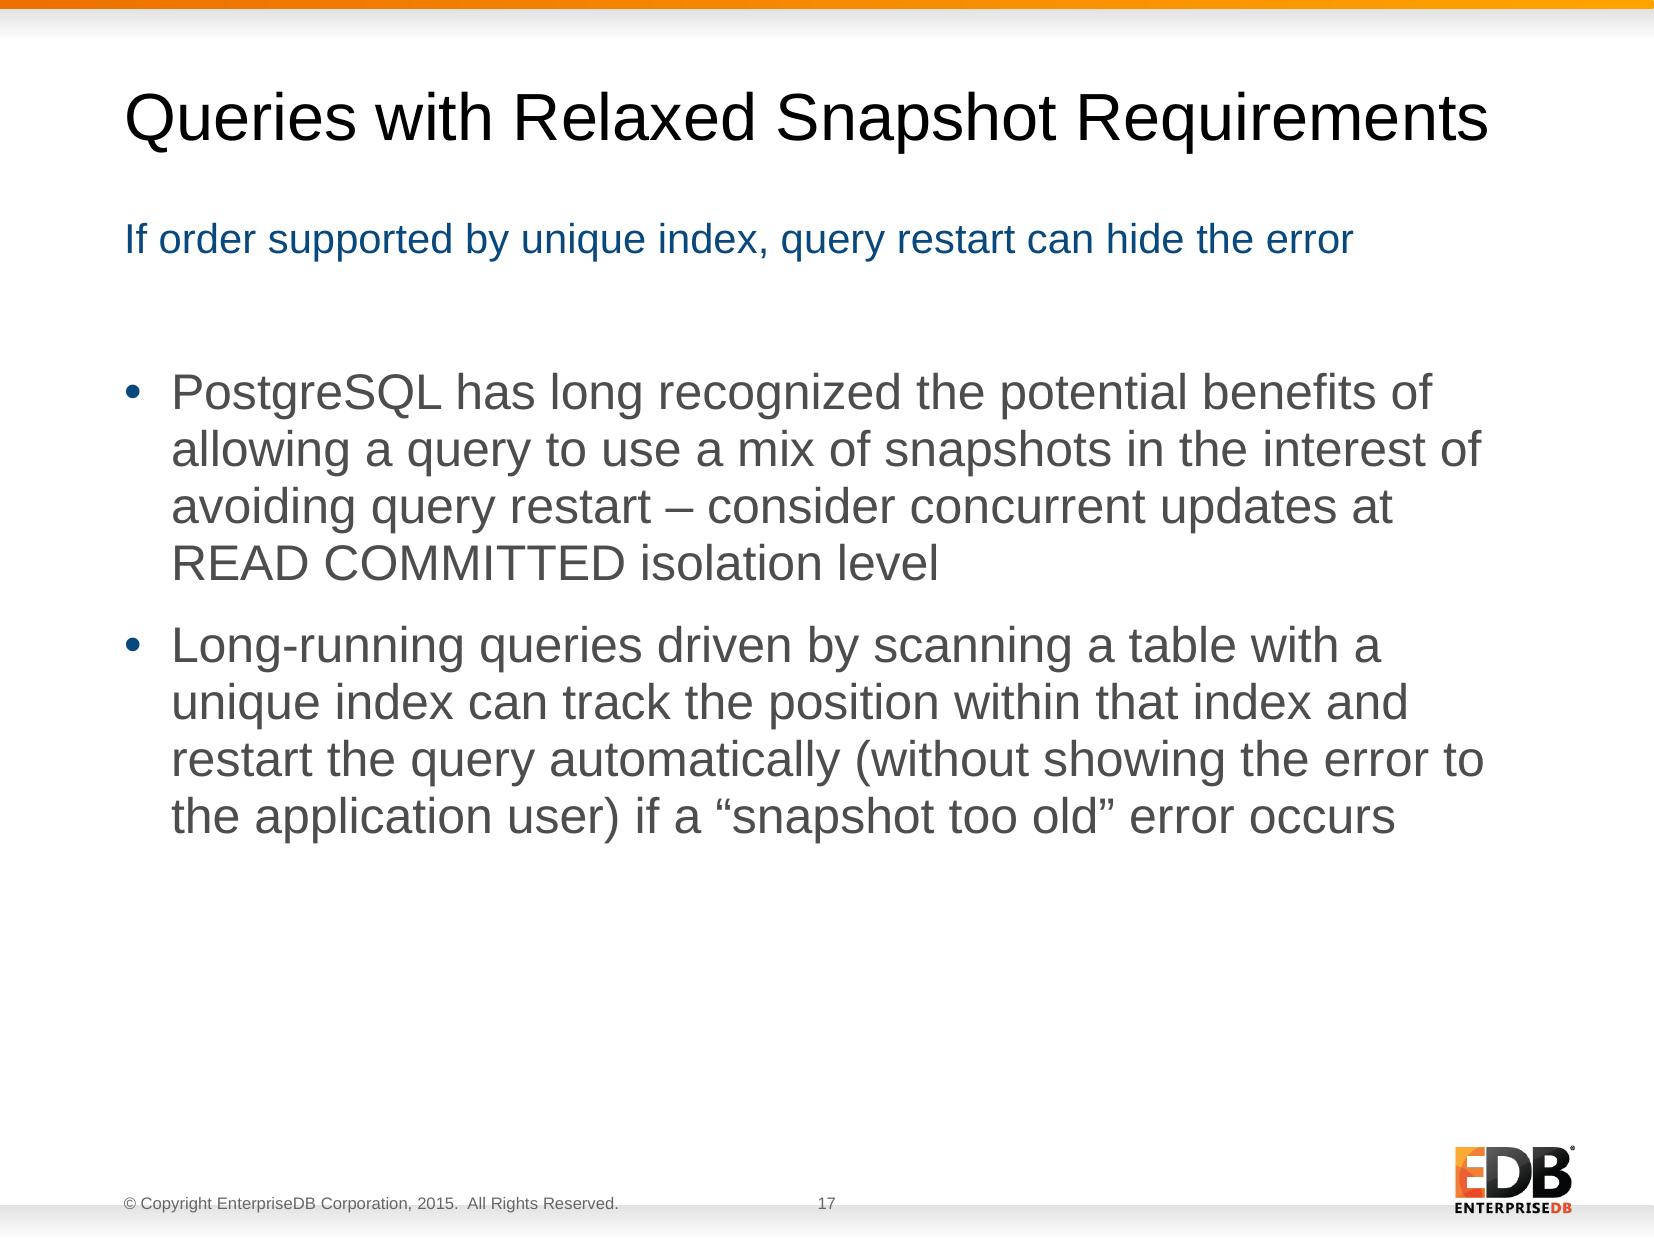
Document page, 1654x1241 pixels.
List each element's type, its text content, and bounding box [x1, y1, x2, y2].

picture [1453, 1142, 1576, 1214]
list PostgreSQL has long recognized the potential benefits of allowing a query to use a mix of snapshots in the interest of avoiding query restart – consider concurrent updates at READ COMMITTED isolation level Long-running queries driven by scanning a table with a unique index can track the position within that index and restart the query automatically (without showing the error to the application user) if a “snapshot too old” error occurs [109, 356, 1546, 1085]
title Queries with Relaxed Snapshot Requirements [109, 29, 1546, 208]
list If order supported by unique index, query restart can hide the error [109, 208, 1549, 288]
